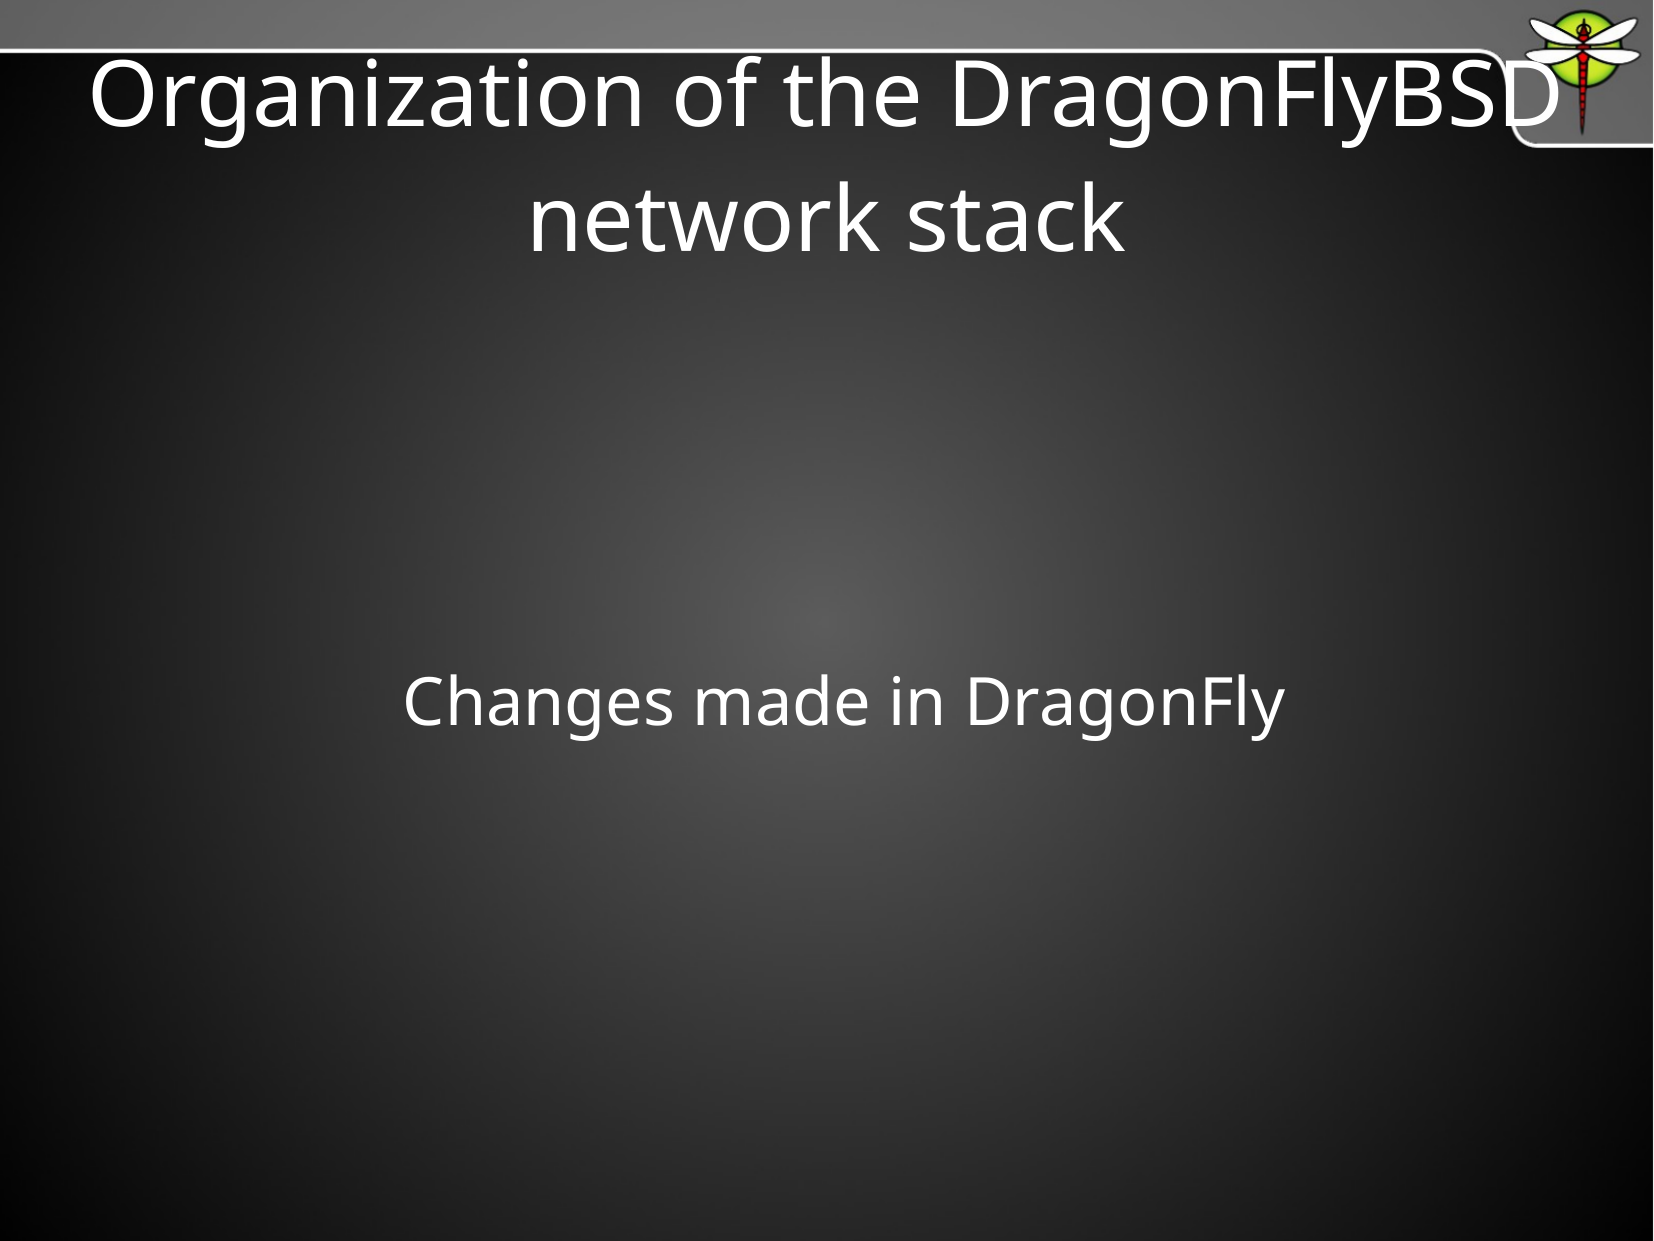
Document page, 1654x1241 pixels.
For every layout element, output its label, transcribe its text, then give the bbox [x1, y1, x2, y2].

subtitle Changes made in DragonFly [82, 297, 1571, 1102]
picture [0, 0, 1654, 1241]
title Organization of the DragonFlyBSD network stack [82, 49, 1571, 257]
